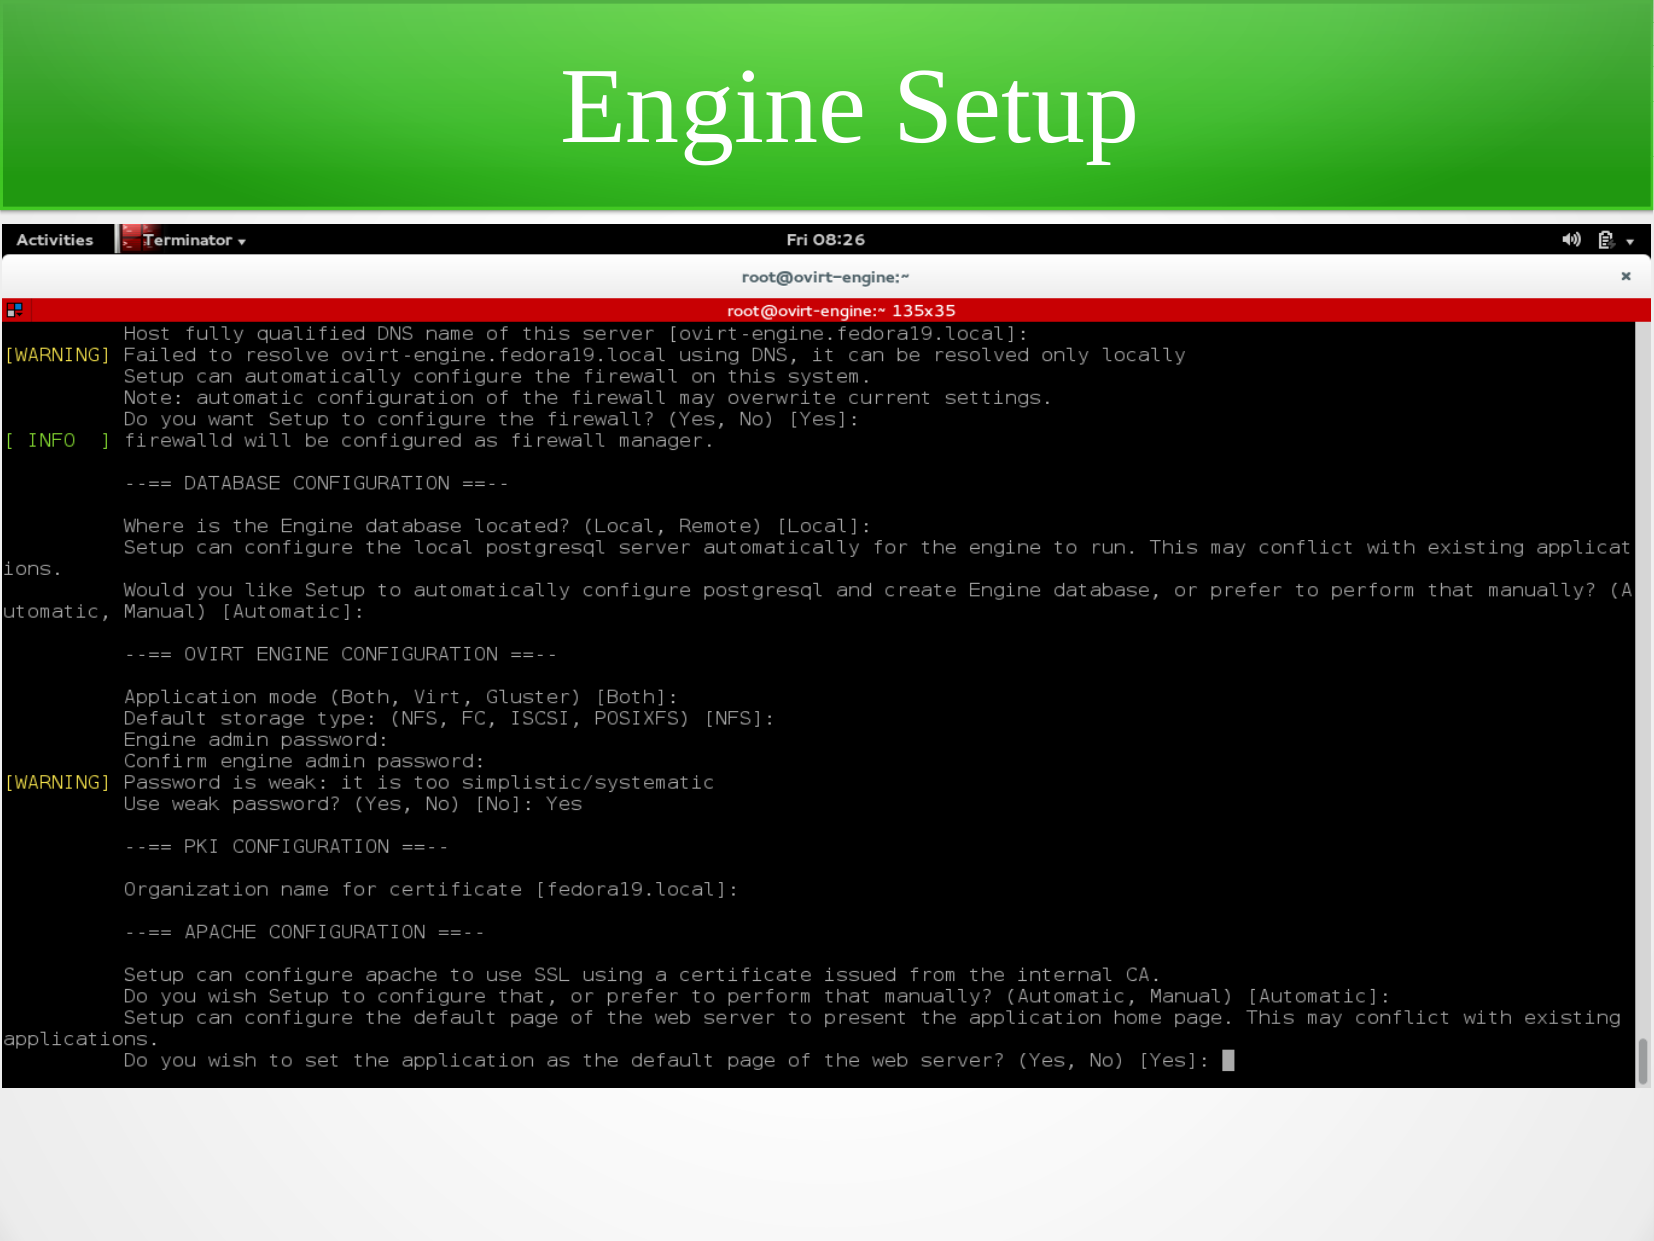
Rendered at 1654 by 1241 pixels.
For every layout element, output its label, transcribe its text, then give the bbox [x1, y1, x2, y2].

title Engine Setup [86, 11, 1576, 200]
picture [2, 224, 1651, 1088]
